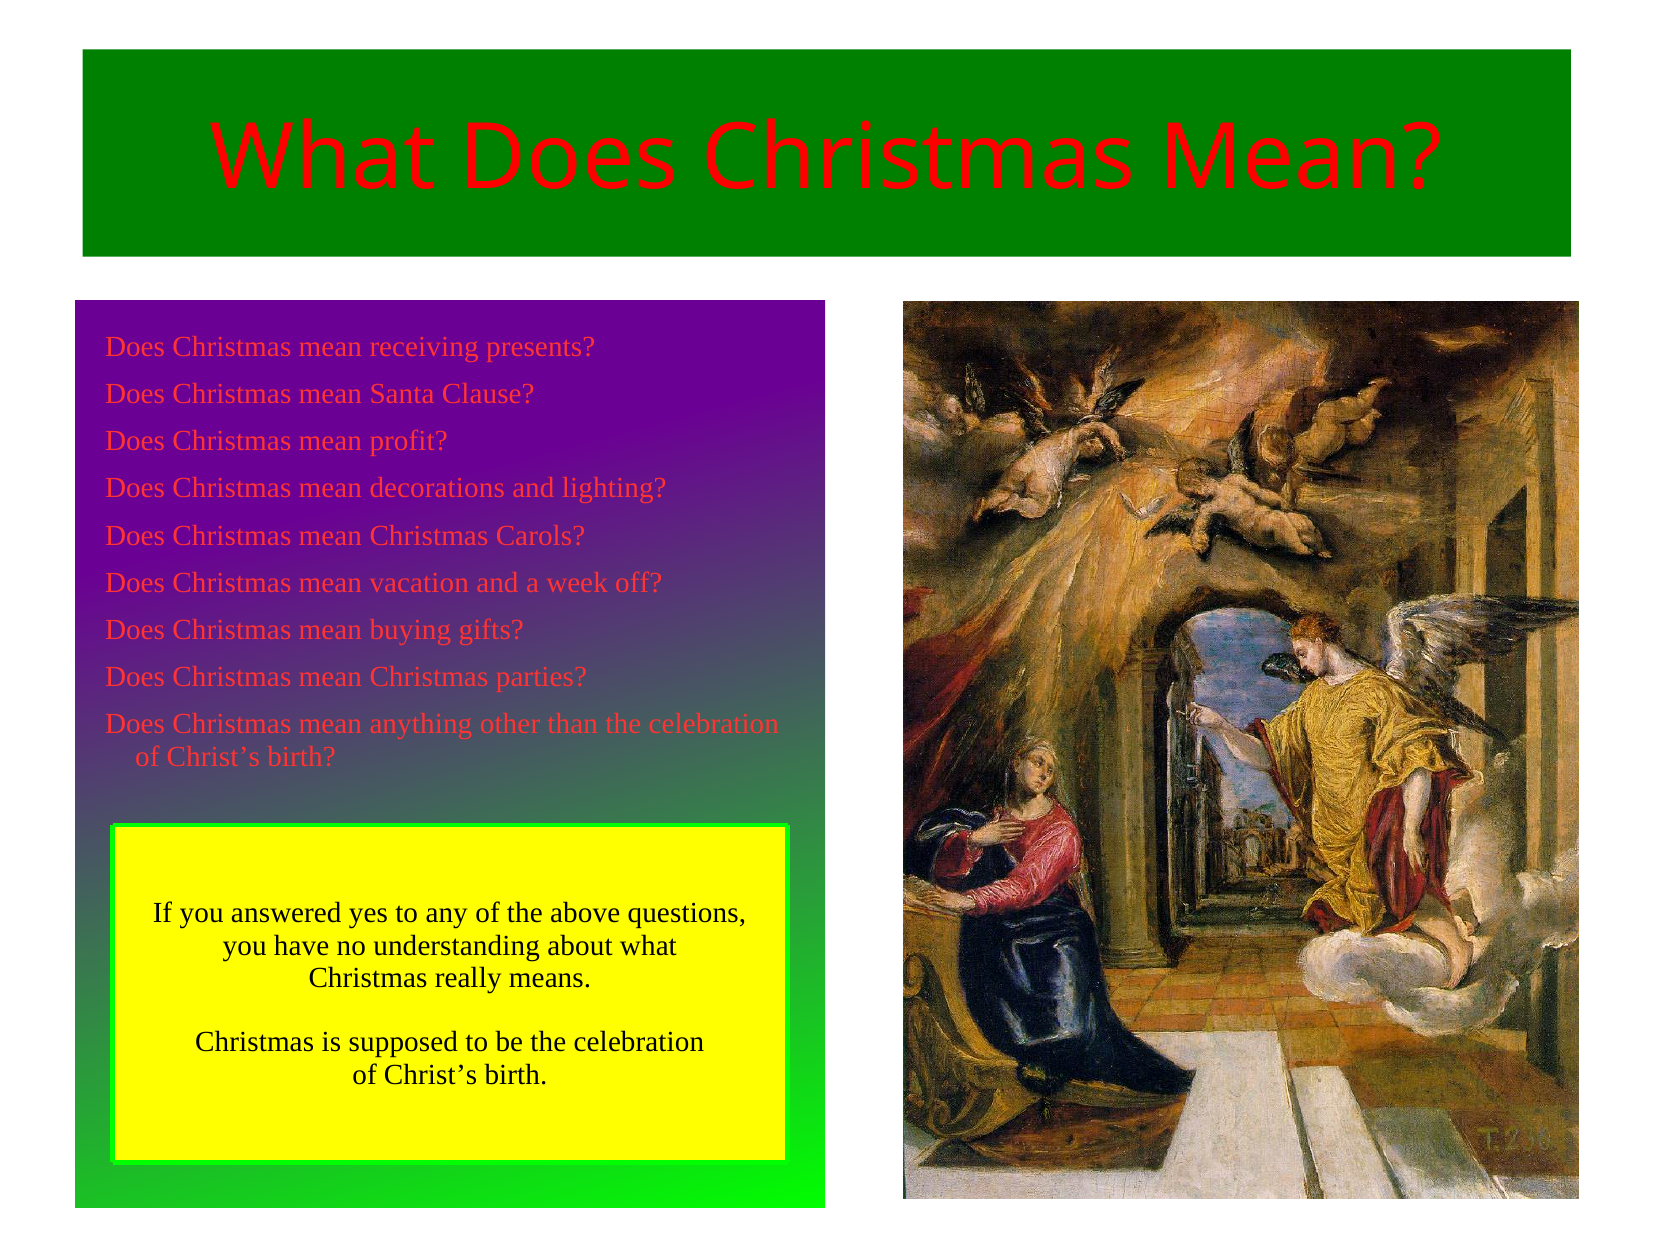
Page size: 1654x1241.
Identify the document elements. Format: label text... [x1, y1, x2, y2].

text_box If you answered yes to any of the above questions, you have no understanding about what Christmas really means. Christmas is supposed to be the celebration of Christ’s birth. [112, 824, 788, 1163]
text_box Does Christmas mean receiving presents? Does Christmas mean Santa Clause? Does Christmas mean profit? Does Christmas mean decorations and lighting? Does Christmas mean Christmas Carols? Does Christmas mean vacation and a week off? Does Christmas mean buying gifts? Does Christmas mean Christmas parties? Does Christmas mean anything other than the celebration of Christ’s birth? [75, 300, 826, 1208]
picture [903, 301, 1579, 1199]
title What Does Christmas Mean? [82, 49, 1571, 257]
